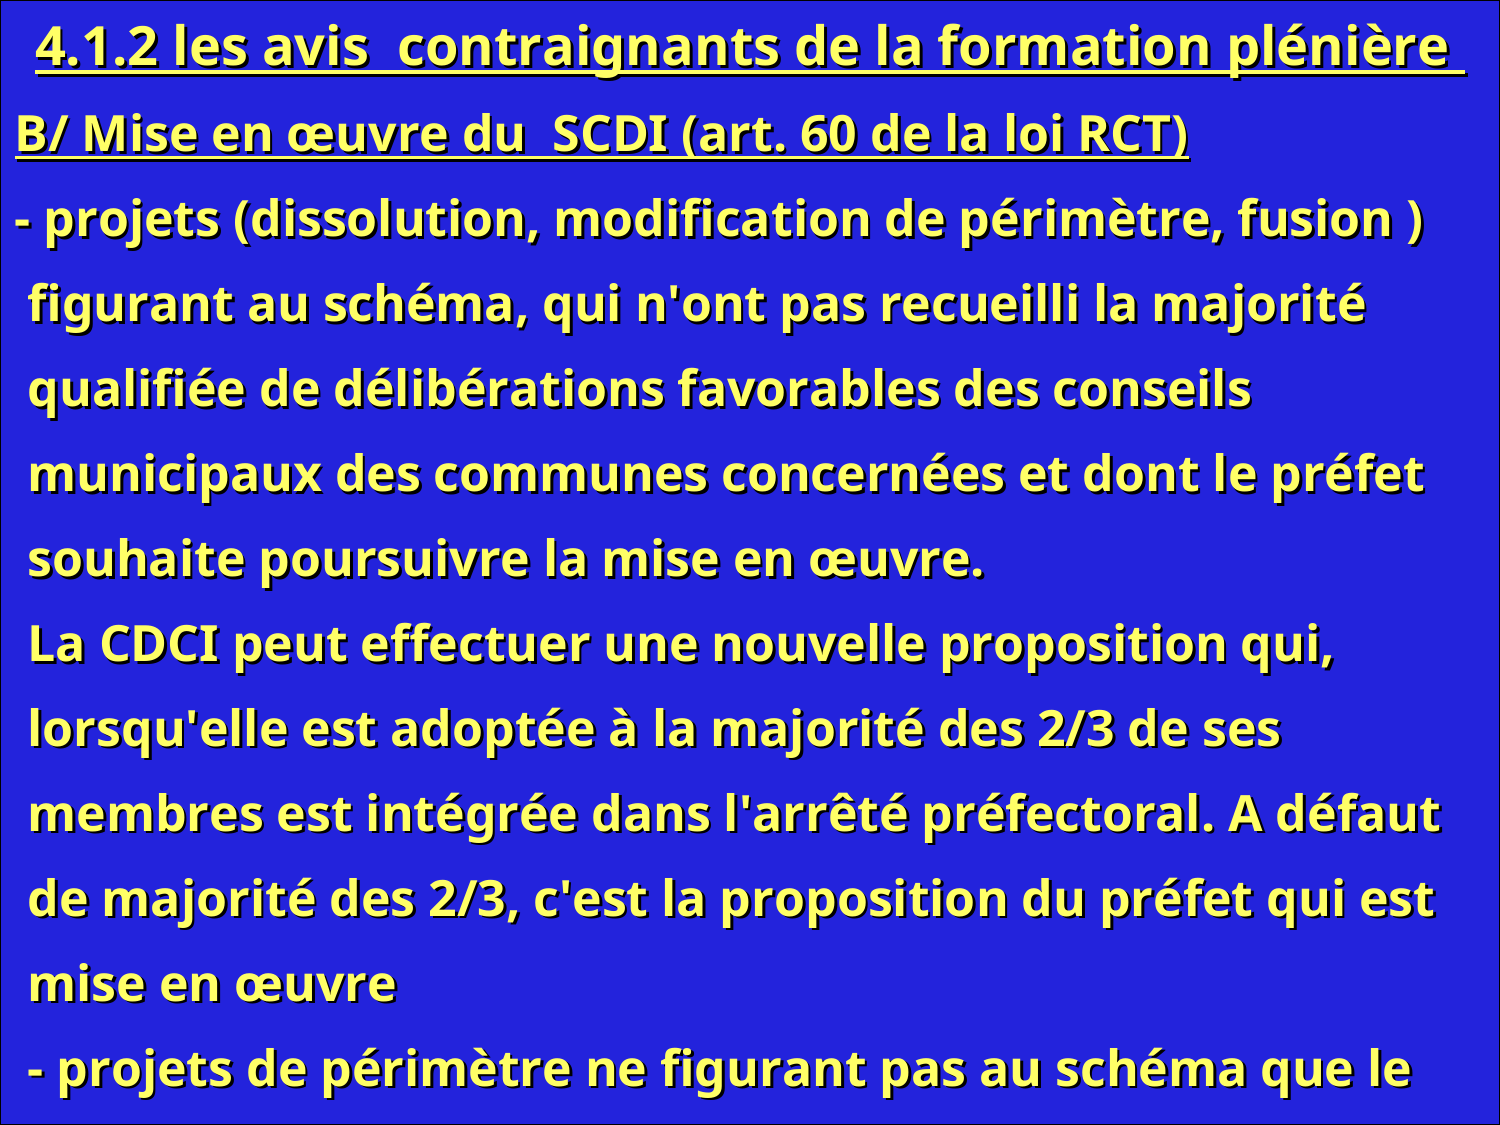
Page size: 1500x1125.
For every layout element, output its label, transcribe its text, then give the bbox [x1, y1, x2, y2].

text_box 4.1.2 les avis contraignants de la formation plénière B/ Mise en œuvre du SCDI (art. 60 de la loi RCT) - projets (dissolution, modification de périmètre, fusion ) figurant au schéma, qui n'ont pas recueilli la majorité qualifiée de délibérations favorables des conseils municipaux des communes concernées et dont le préfet souhaite poursuivre la mise en œuvre. La CDCI peut effectuer une nouvelle proposition qui, lorsqu'elle est adoptée à la majorité des 2/3 de ses membres est intégrée dans l'arrêté préfectoral. A défaut de majorité des 2/3, c'est la proposition du préfet qui est mise en œuvre - projets de périmètre ne figurant pas au schéma que le préfet souhaite arrêter [0, 0, 1500, 1125]
